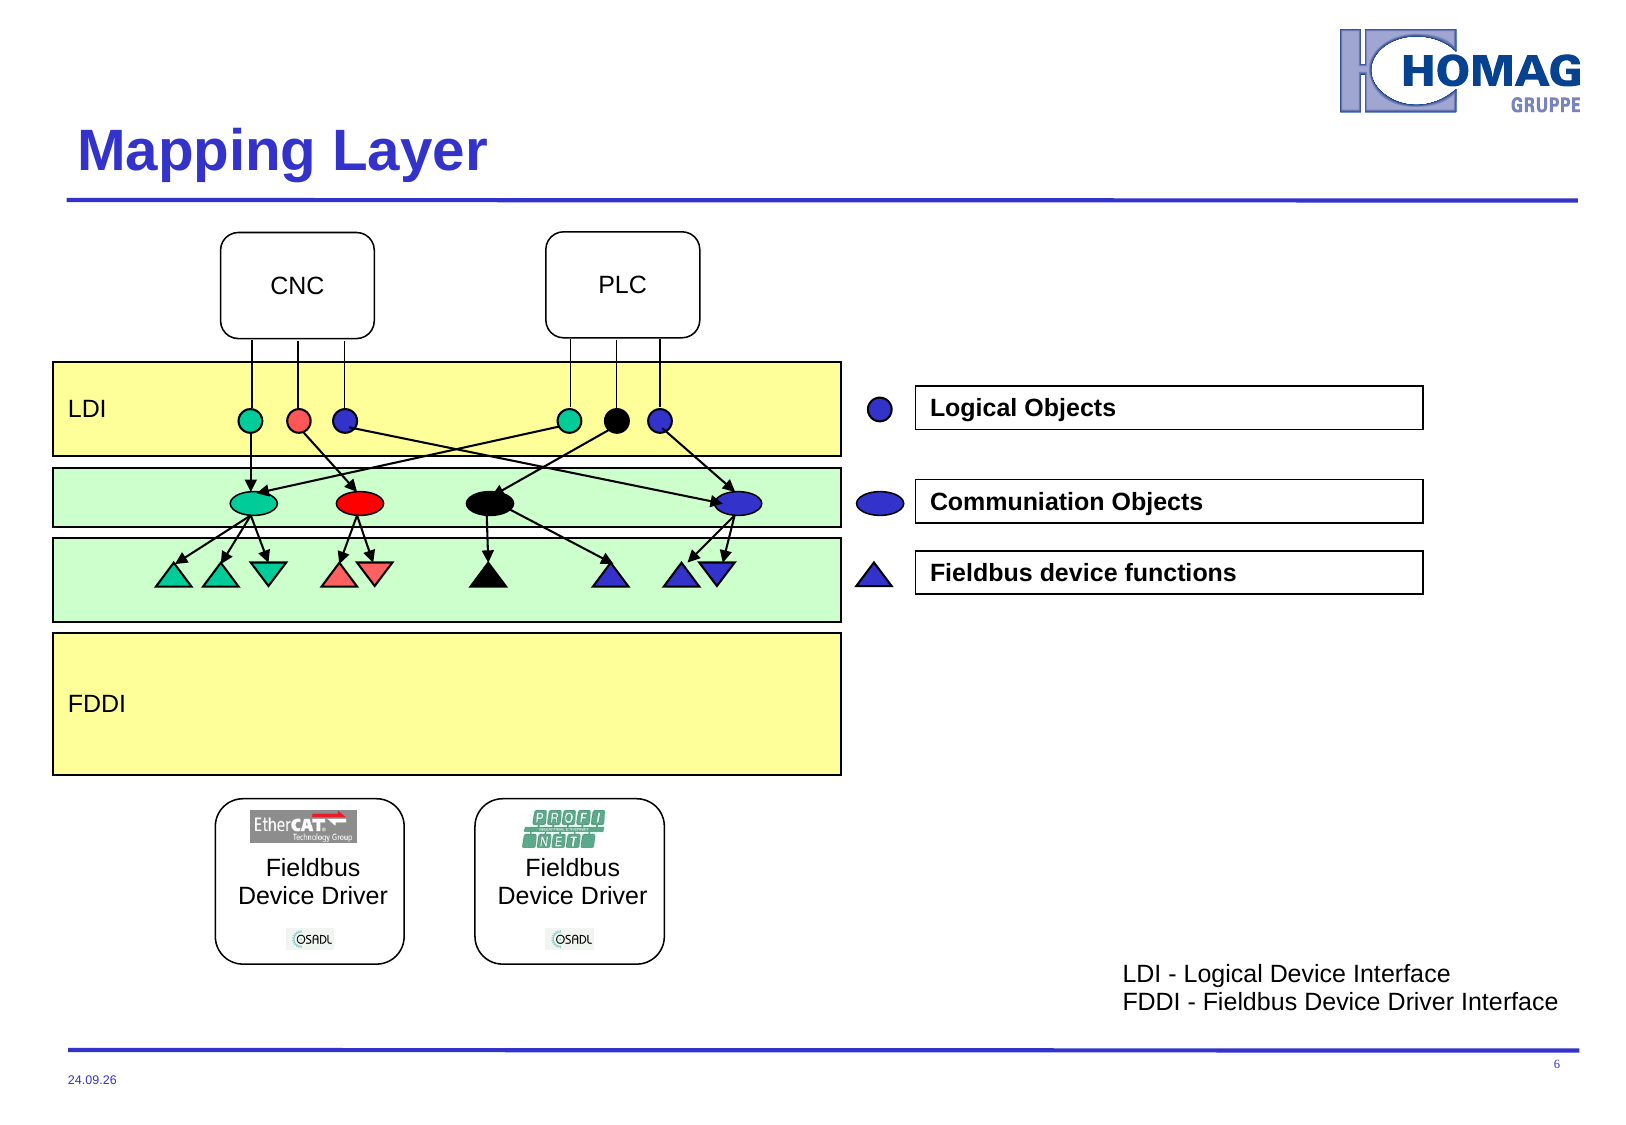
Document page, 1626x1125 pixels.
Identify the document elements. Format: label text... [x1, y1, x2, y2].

text_box [253, 467, 842, 527]
text_box [53, 538, 842, 622]
text_box LDI [435, 451, 479, 456]
text_box Fieldbus device functions [915, 550, 1423, 595]
text_box [867, 397, 892, 422]
picture [522, 810, 605, 848]
text_box FDDI [53, 633, 842, 775]
text_box Fieldbus Device Driver [215, 798, 405, 965]
text_box Communiation Objects [915, 479, 1423, 524]
text_box [53, 467, 250, 527]
text_box [252, 467, 338, 491]
text_box [604, 409, 629, 433]
text_box [648, 409, 672, 433]
text_box CNC [220, 232, 375, 339]
text_box [246, 519, 253, 527]
title Mapping Layer [62, 99, 1438, 201]
picture [286, 928, 334, 950]
text_box PLC [545, 231, 700, 338]
text_box [856, 562, 892, 587]
text_box [333, 409, 358, 433]
text_box LDI - Logical Device Interface FDDI - Fieldbus Device Driver Interface [1107, 952, 1575, 1024]
picture [250, 810, 357, 843]
text_box [856, 491, 904, 516]
text_box [337, 467, 366, 473]
text_box Logical Objects [915, 385, 1423, 430]
text_box LDI [345, 361, 842, 456]
text_box LDI [53, 361, 322, 456]
text_box Fieldbus Device Driver [474, 798, 665, 965]
picture [545, 928, 594, 950]
text_box LDI [299, 361, 447, 456]
text_box [287, 409, 311, 433]
text_box [237, 521, 245, 527]
